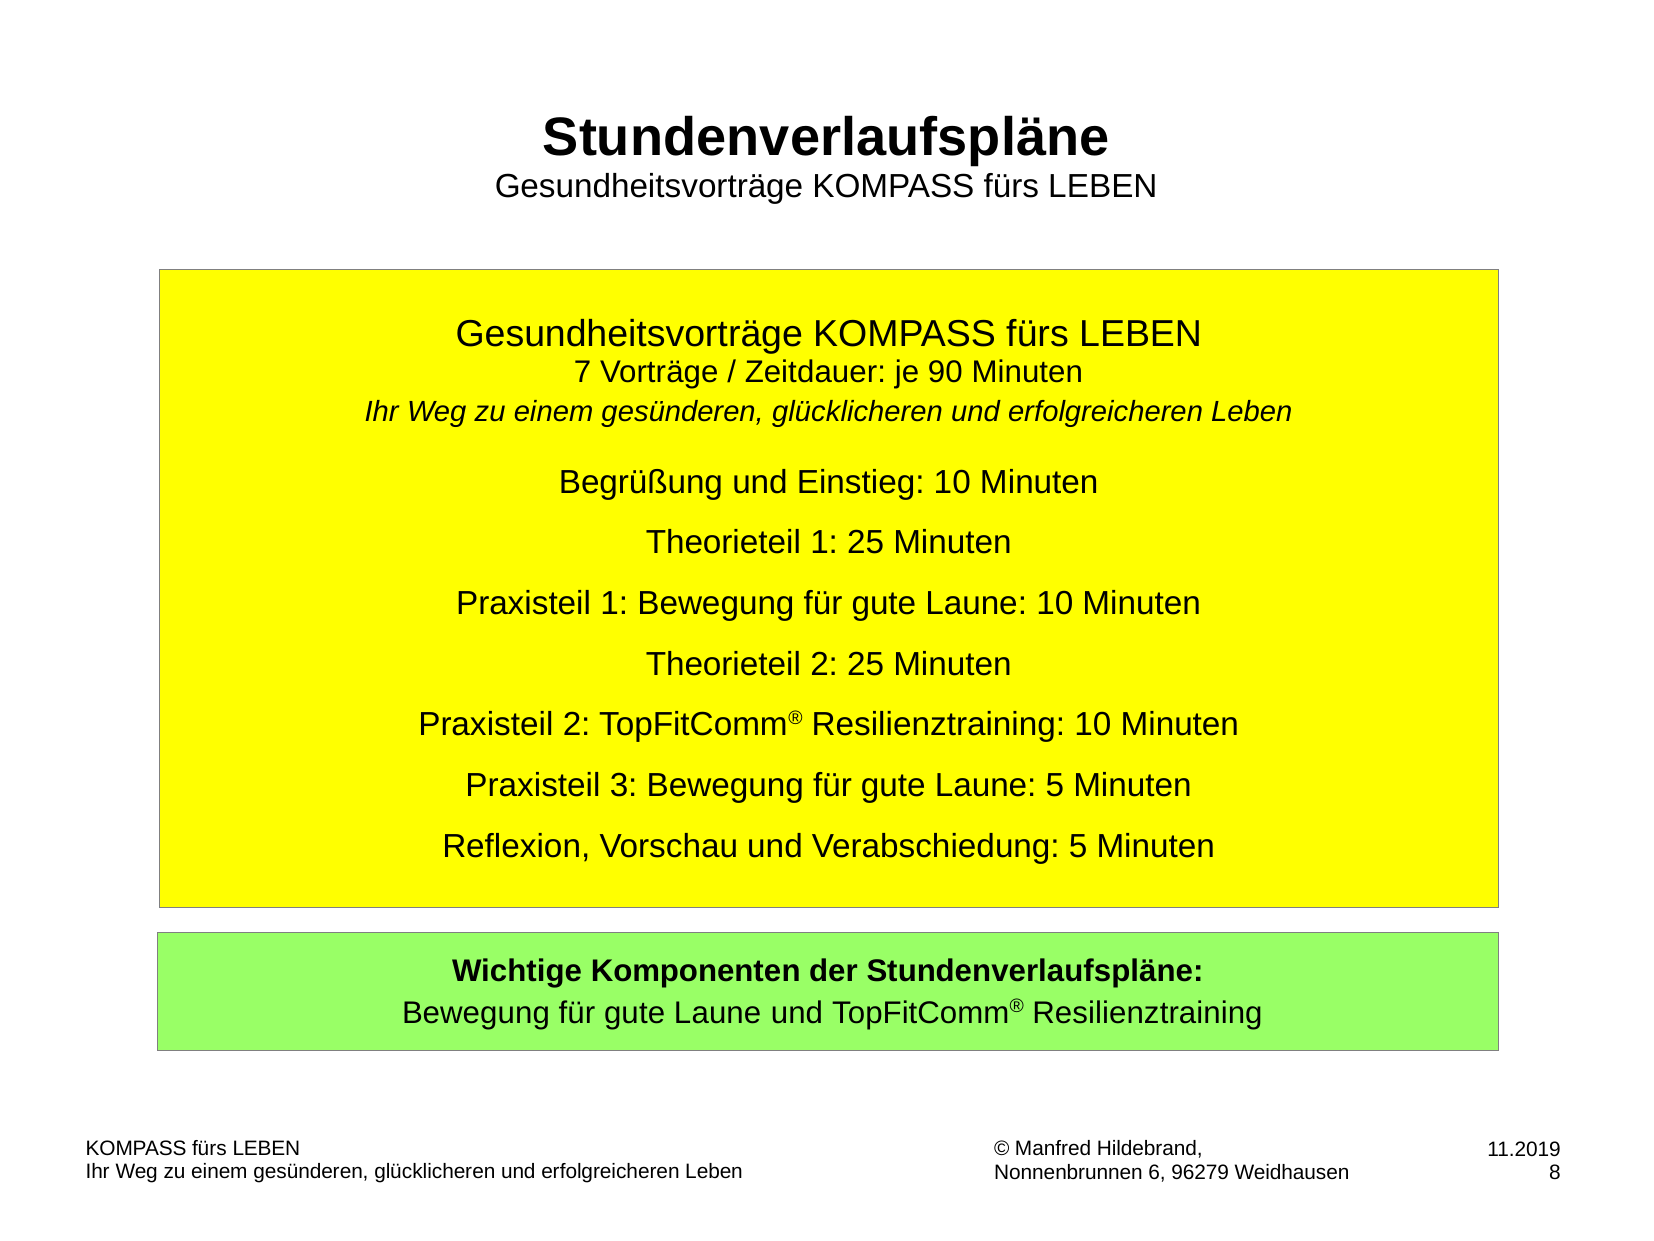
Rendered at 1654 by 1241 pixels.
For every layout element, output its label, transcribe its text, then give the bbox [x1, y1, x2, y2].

text_box © Manfred Hildebrand, Nonnenbrunnen 6, 96279 Weidhausen [979, 1118, 1389, 1203]
text_box 11.2019 8 [1405, 1118, 1576, 1203]
title Stundenverlaufspläne Gesundheitsvorträge KOMPASS fürs LEBEN [82, 47, 1571, 259]
text_box KOMPASS fürs LEBEN Ihr Weg zu einem gesünderen, glücklicheren und erfolgreicheren Leben [70, 1117, 964, 1202]
text_box Gesundheitsvorträge KOMPASS fürs LEBEN 7 Vorträge / Zeitdauer: je 90 Minuten Ihr Weg zu einem gesünderen, glücklicheren und erfolgreicheren Leben Begrüßung und Einstieg: 10 Minuten Theorieteil 1: 25 Minuten Praxisteil 1: Bewegung für gute Laune: 10 Minuten Theorieteil 2: 25 Minuten Praxisteil 2: TopFitComm® Resilienztraining: 10 Minuten Praxisteil 3: Bewegung für gute Laune: 5 Minuten Reflexion, Vorschau und Verabschiedung: 5 Minuten [159, 269, 1499, 908]
text_box Wichtige Komponenten der Stundenverlaufspläne: Bewegung für gute Laune und TopFitComm® Resilienztraining [157, 932, 1499, 1051]
